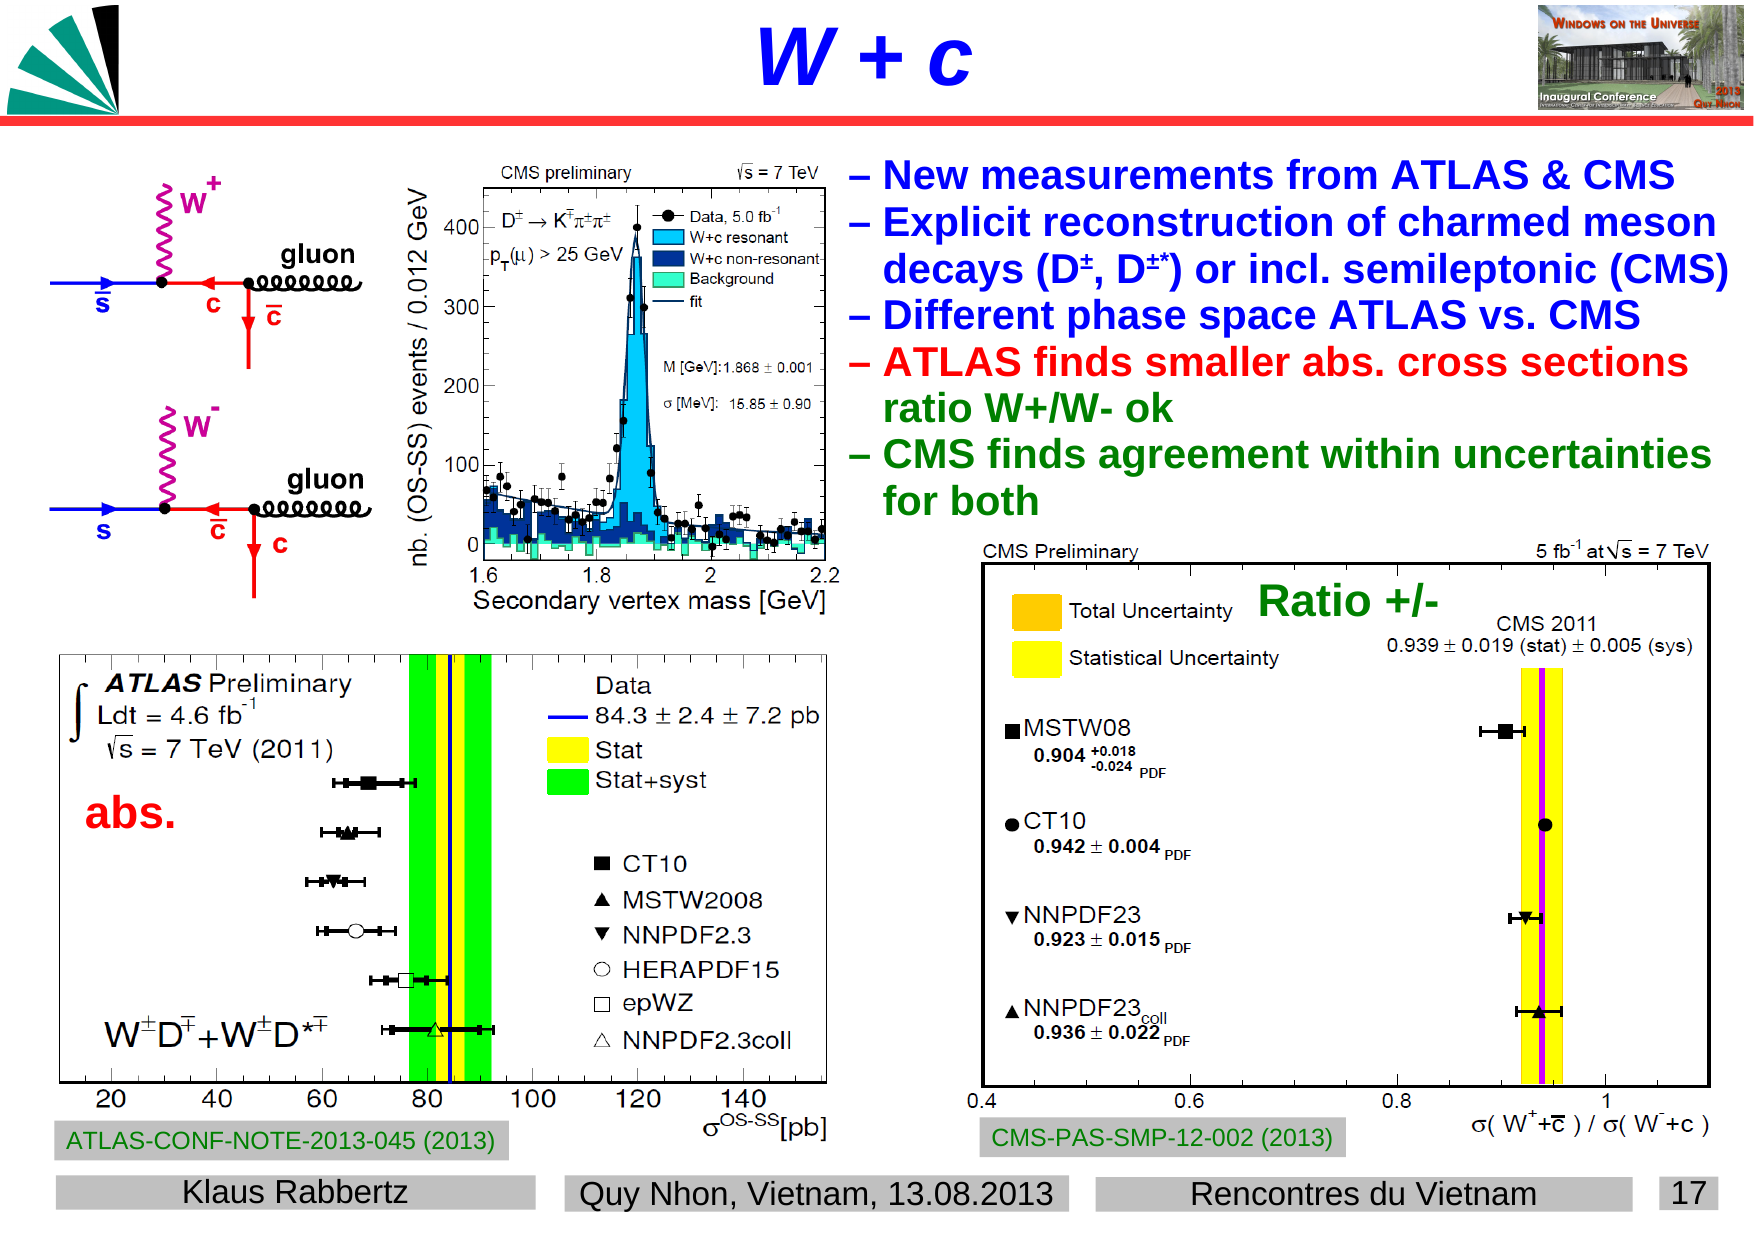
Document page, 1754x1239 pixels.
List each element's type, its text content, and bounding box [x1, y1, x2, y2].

picture [46, 171, 363, 373]
text_box CMS-PAS-SMP-12-002 (2013) [979, 1117, 1346, 1158]
title W + c [123, 0, 1606, 114]
picture [52, 647, 844, 1147]
picture [1606, 5, 1744, 110]
picture [47, 402, 375, 603]
text_box abs. [73, 781, 189, 845]
text_box Ratio +/- [1245, 568, 1452, 632]
text_box ATLAS-CONF-NOTE-2013-045 (2013) [54, 1120, 509, 1161]
picture [396, 160, 840, 618]
picture [966, 577, 1722, 1144]
picture [7, 5, 119, 116]
text_box – New measurements from ATLAS & CMS – Explicit reconstruction of charmed meson decays (D±, D±*) or incl. semileptonic (CMS) – Different phase space ATLAS vs. CMS – ATLAS finds smaller abs. cross sections ratio W+/W- ok – CMS finds agreement within uncertainties for both [836, 146, 1743, 577]
